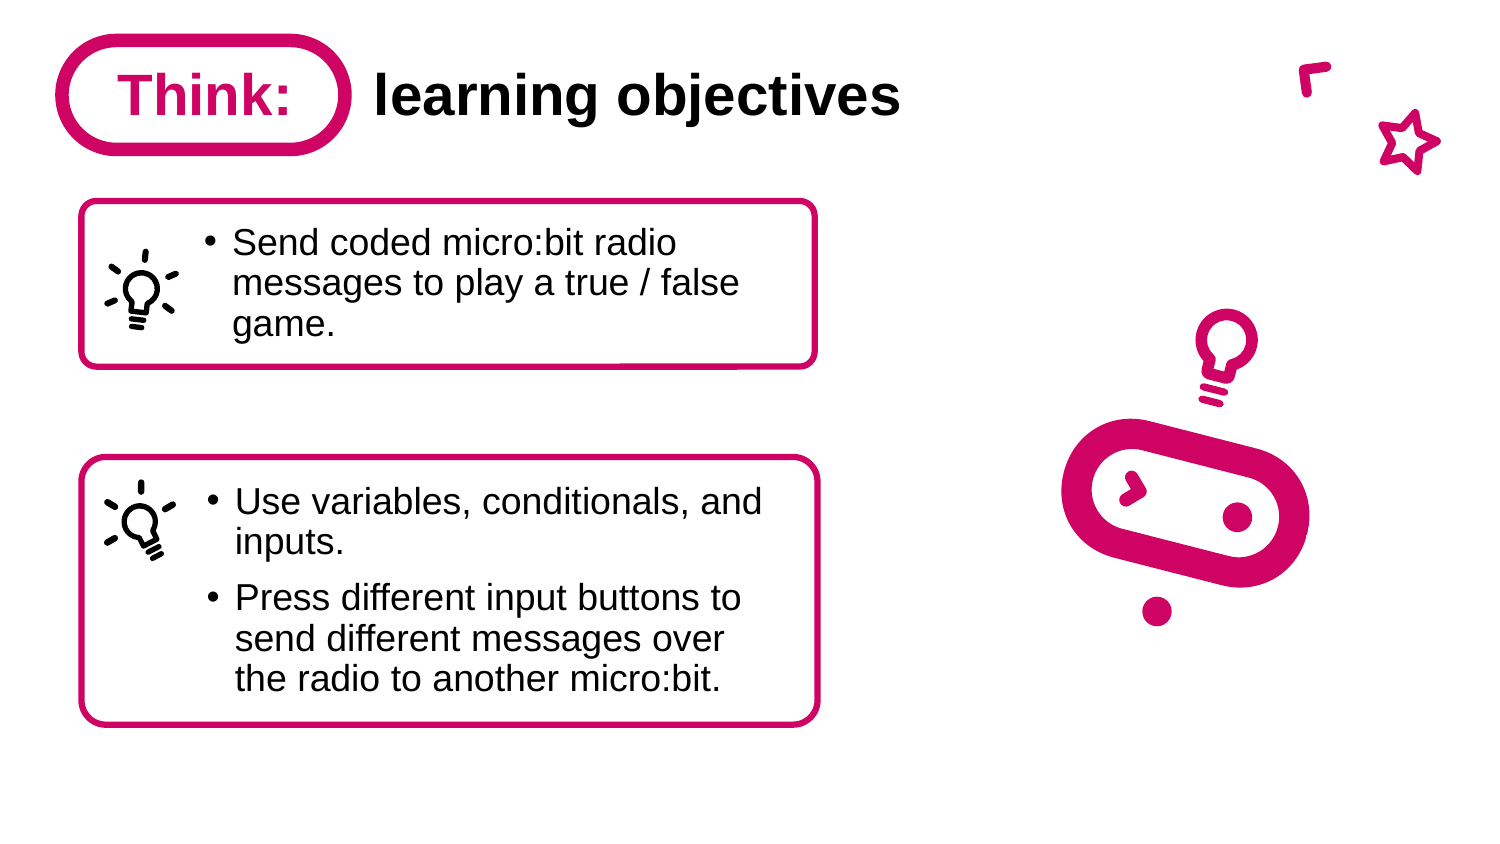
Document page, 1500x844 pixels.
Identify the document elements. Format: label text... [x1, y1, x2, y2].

title Think: learning objectives [110, 34, 911, 159]
picture [103, 479, 176, 562]
picture [104, 248, 179, 331]
picture [1032, 278, 1357, 658]
text_box Send coded micro:bit radio messages to play a true / false game. [81, 200, 815, 367]
picture [1275, 33, 1357, 118]
text_box Use variables, conditionals, and inputs. Press different input buttons to send different messages over the radio to another micro:bit. [81, 456, 818, 725]
title Think: learning objectives [110, 48, 338, 142]
picture [1378, 109, 1441, 176]
